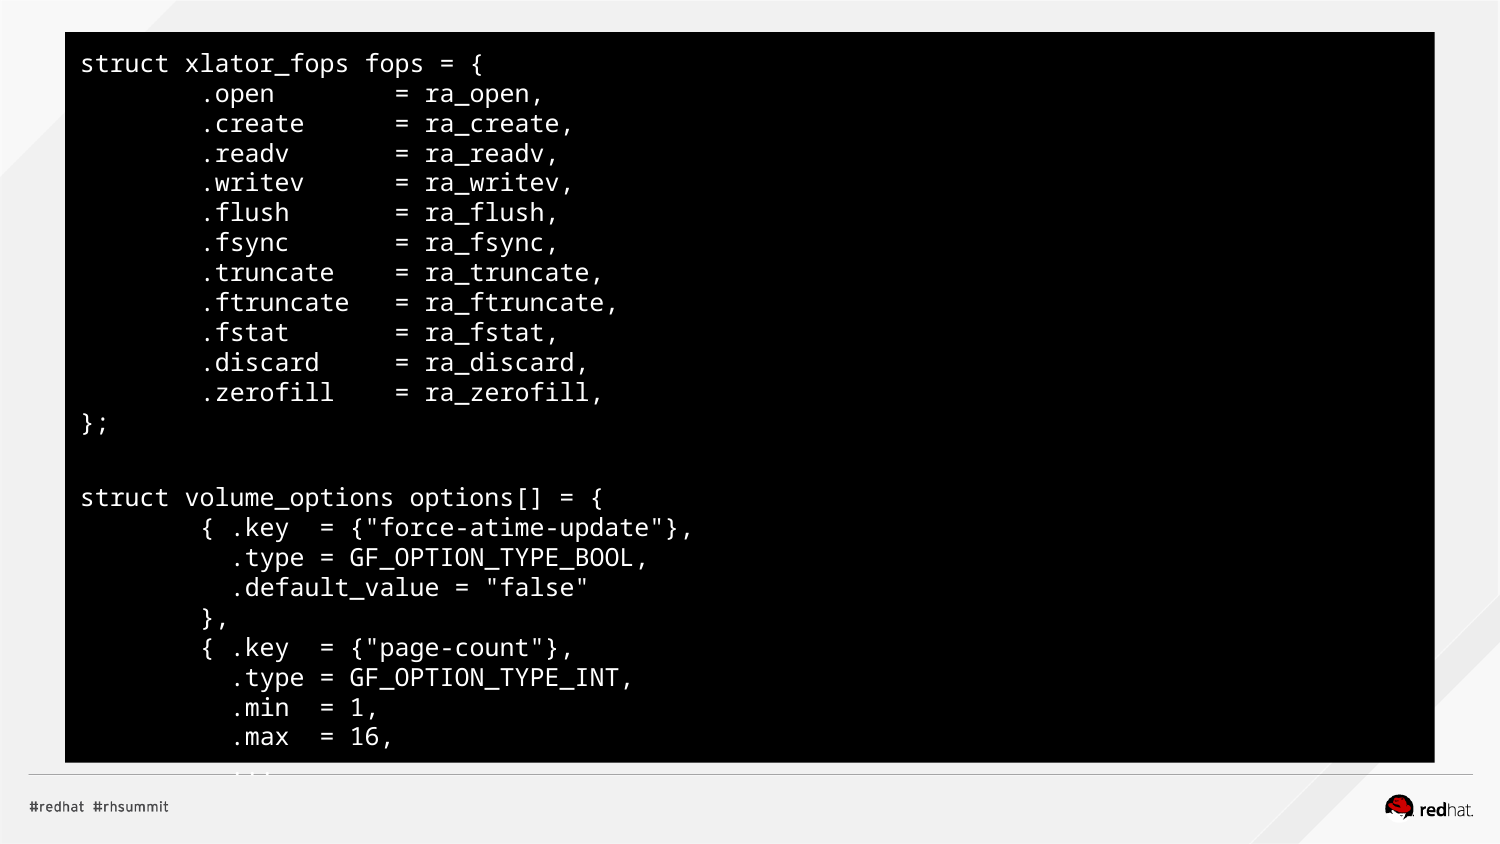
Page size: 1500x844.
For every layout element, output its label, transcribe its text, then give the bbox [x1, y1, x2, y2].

picture [0, 0, 1500, 844]
text_box struct xlator_fops fops = { .open = ra_open, .create = ra_create, .readv = ra_readv, .writev = ra_writev, .flush = ra_flush, .fsync = ra_fsync, .truncate = ra_truncate, .ftruncate = ra_ftruncate, .fstat = ra_fstat, .discard = ra_discard, .zerofill = ra_zerofill, }; struct volume_options options[] = { { .key = {"force-atime-update"}, .type = GF_OPTION_TYPE_BOOL, .default_value = "false" }, { .key = {"page-count"}, .type = GF_OPTION_TYPE_INT, .min = 1, .max = 16, ... [65, 32, 1435, 763]
